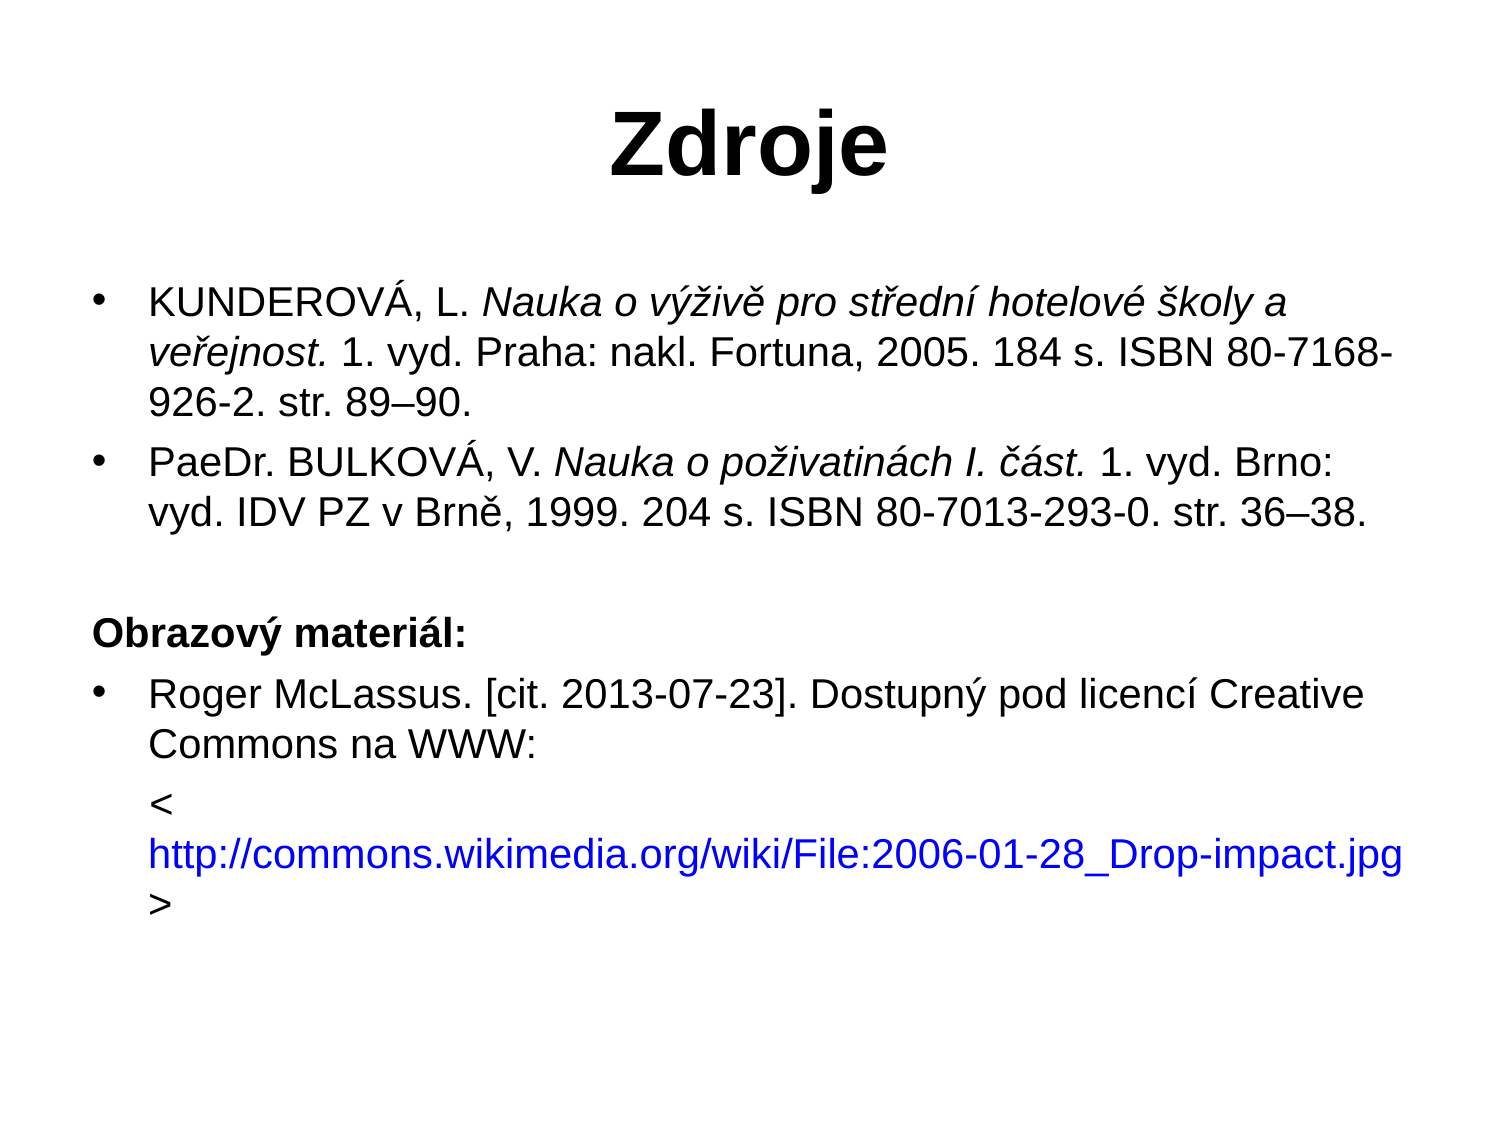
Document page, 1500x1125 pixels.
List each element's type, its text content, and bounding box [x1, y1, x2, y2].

list KUNDEROVÁ, L. Nauka o výživě pro střední hotelové školy a veřejnost. 1. vyd. Praha: nakl. Fortuna, 2005. 184 s. ISBN 80-7168-926-2. str. 89–90. PaeDr. BULKOVÁ, V. Nauka o poživatinách I. část. 1. vyd. Brno: vyd. IDV PZ v Brně, 1999. 204 s. ISBN 80-7013-293-0. str. 36–38. Obrazový materiál: Roger McLassus. [cit. 2013-07-23]. Dostupný pod licencí Creative Commons na WWW: <http://commons.wikimedia.org/wiki/File:2006-01-28_Drop-impact.jpg> [76, 267, 1427, 1010]
title Zdroje [75, 45, 1426, 233]
